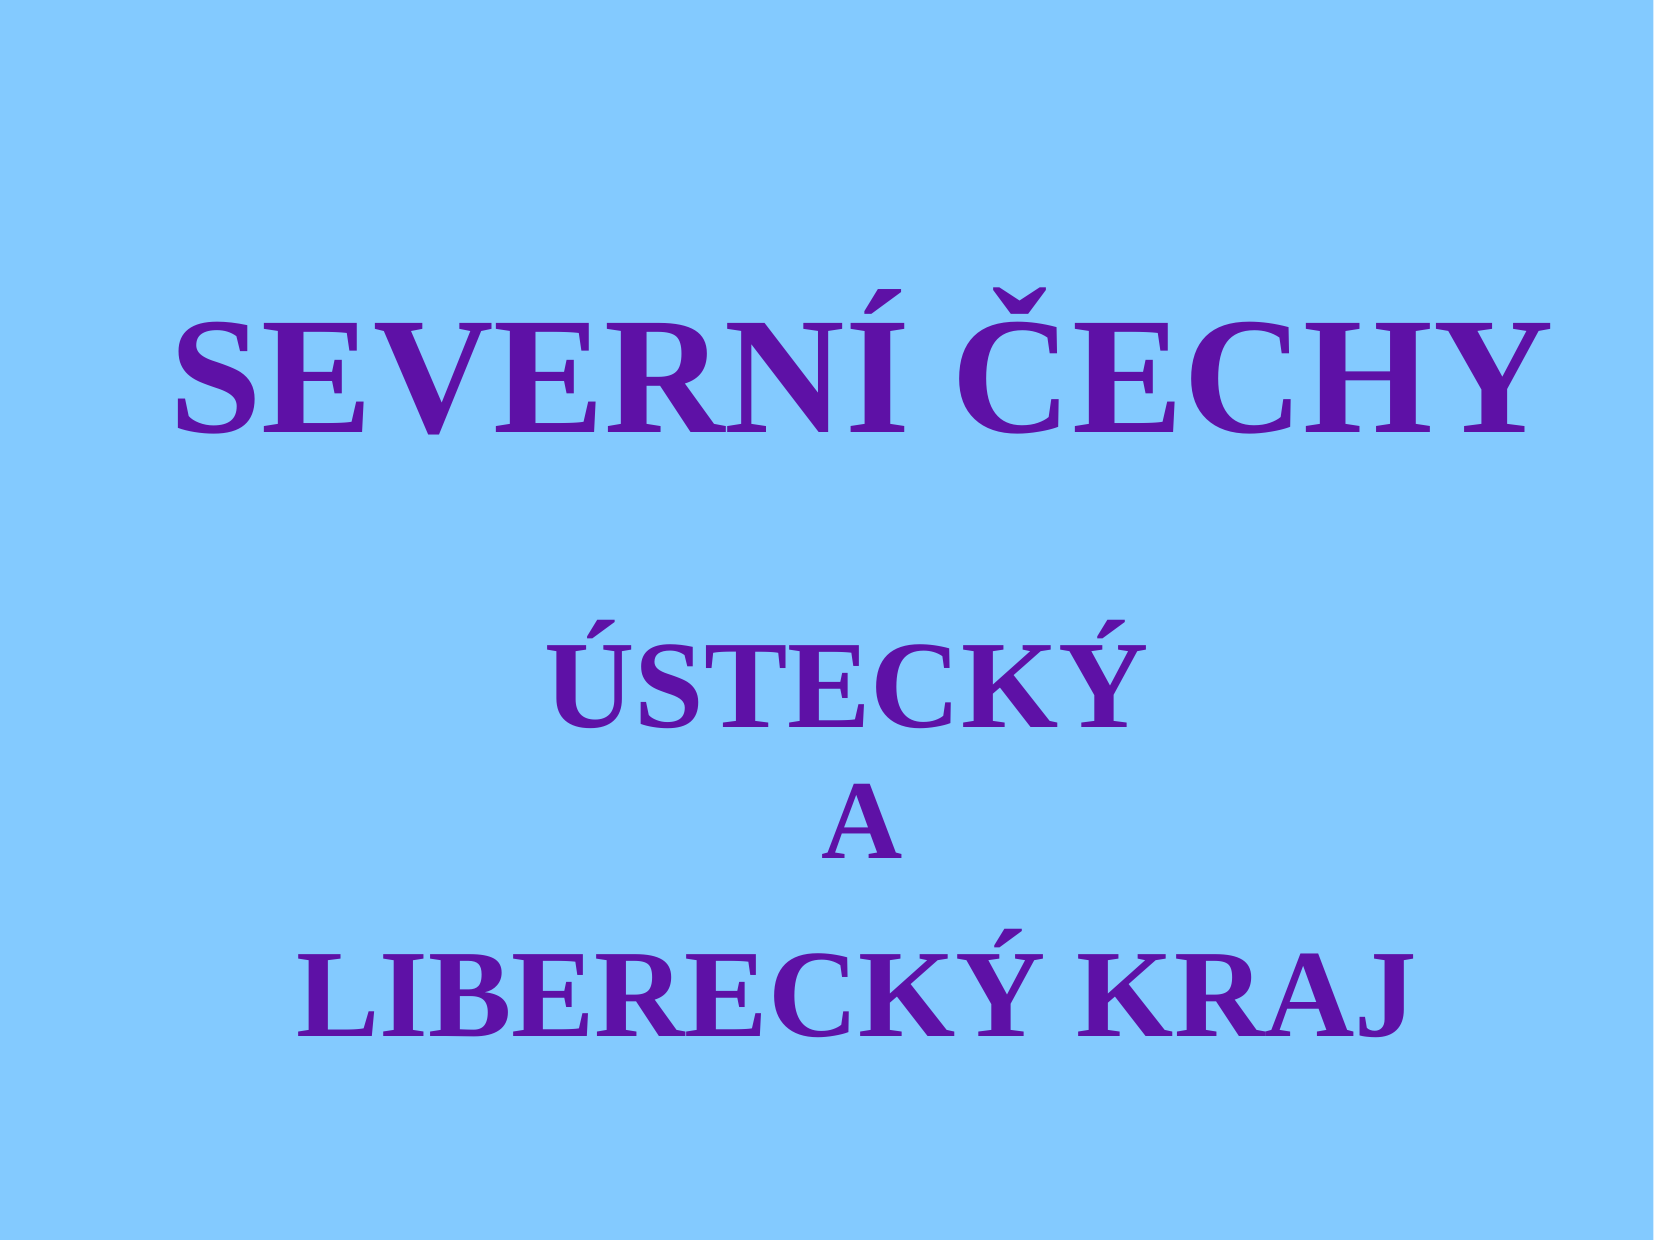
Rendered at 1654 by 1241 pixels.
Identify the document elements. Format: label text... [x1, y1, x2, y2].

title SEVERNÍ ČECHY ÚSTECKÝ A LIBERECKÝ KRAJ [118, 273, 1607, 1075]
